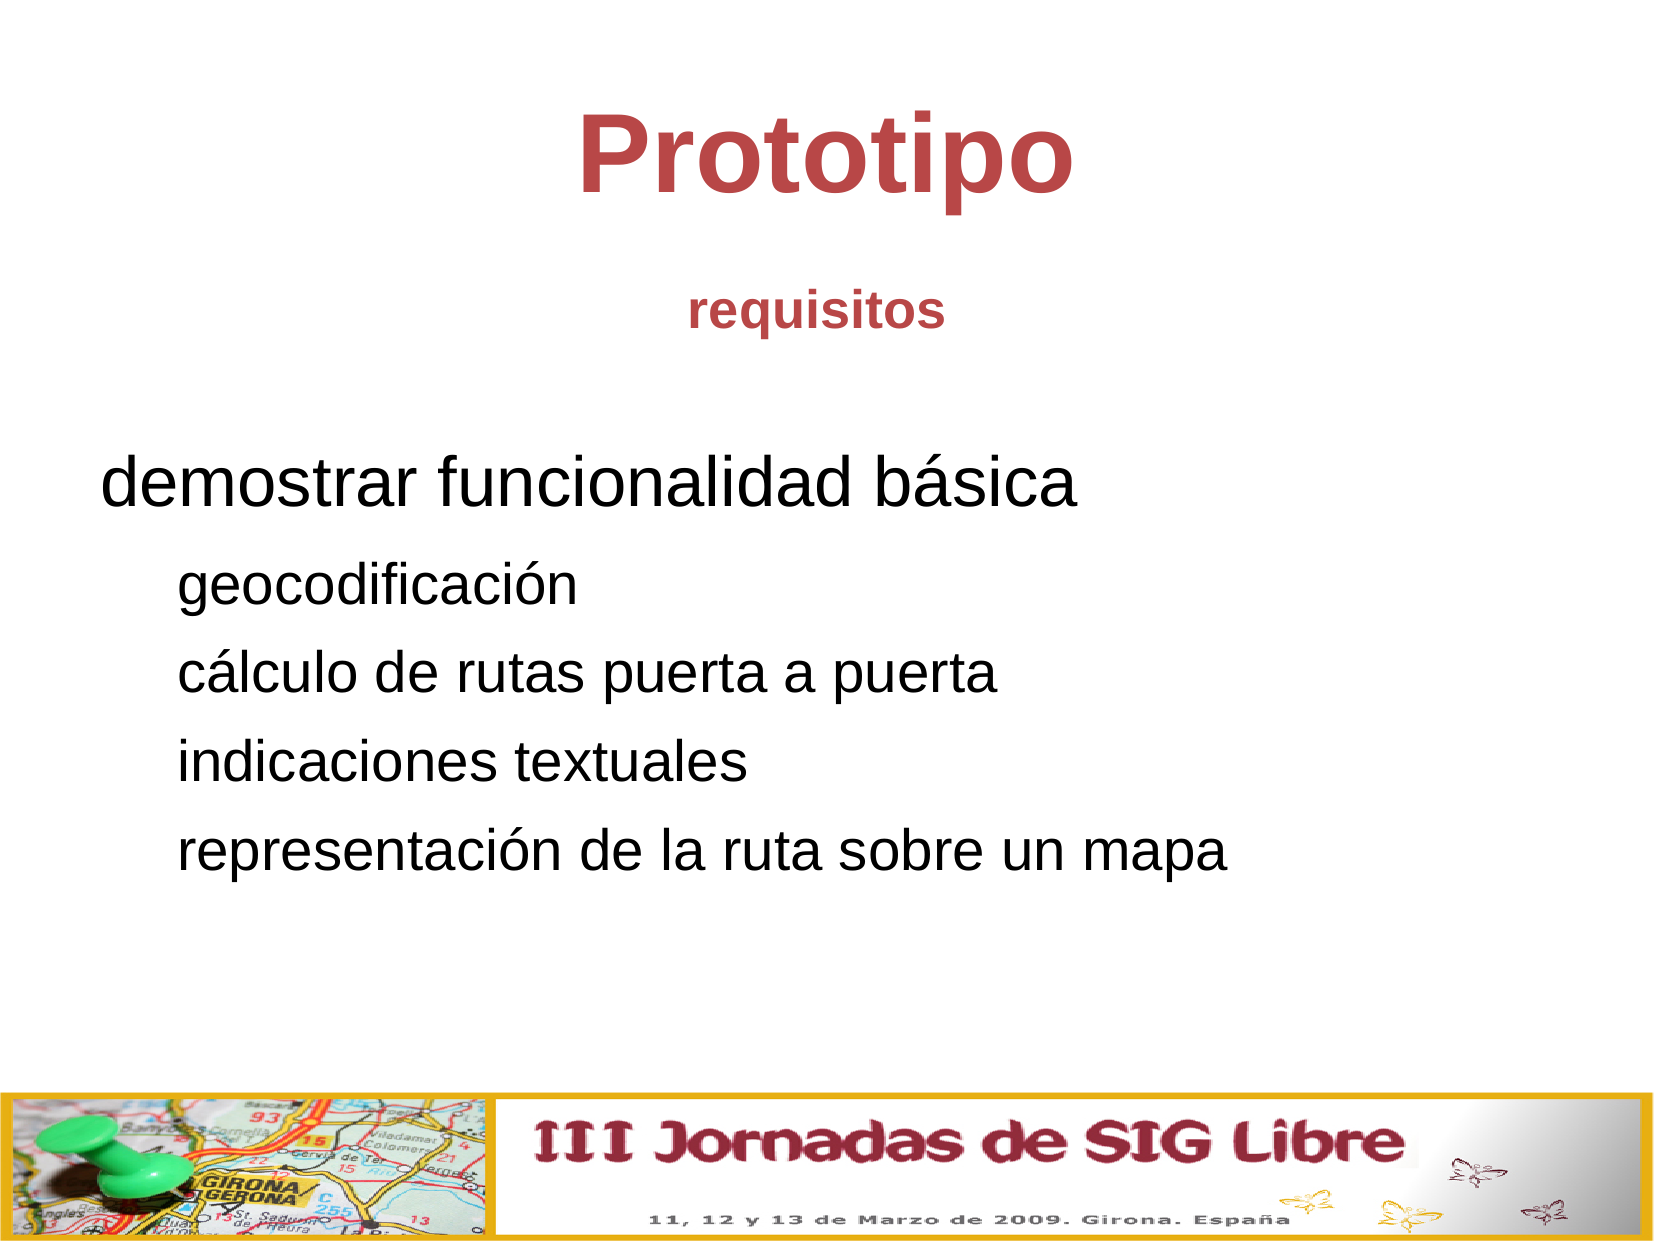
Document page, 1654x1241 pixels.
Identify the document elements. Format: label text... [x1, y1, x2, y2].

title Prototipo [82, 49, 1571, 257]
text_box requisitos [673, 271, 963, 369]
list demostrar funcionalidad básica geocodificación cálculo de rutas puerta a puerta indicaciones textuales representación de la ruta sobre un mapa [82, 442, 1571, 1047]
picture [0, 1092, 1654, 1241]
